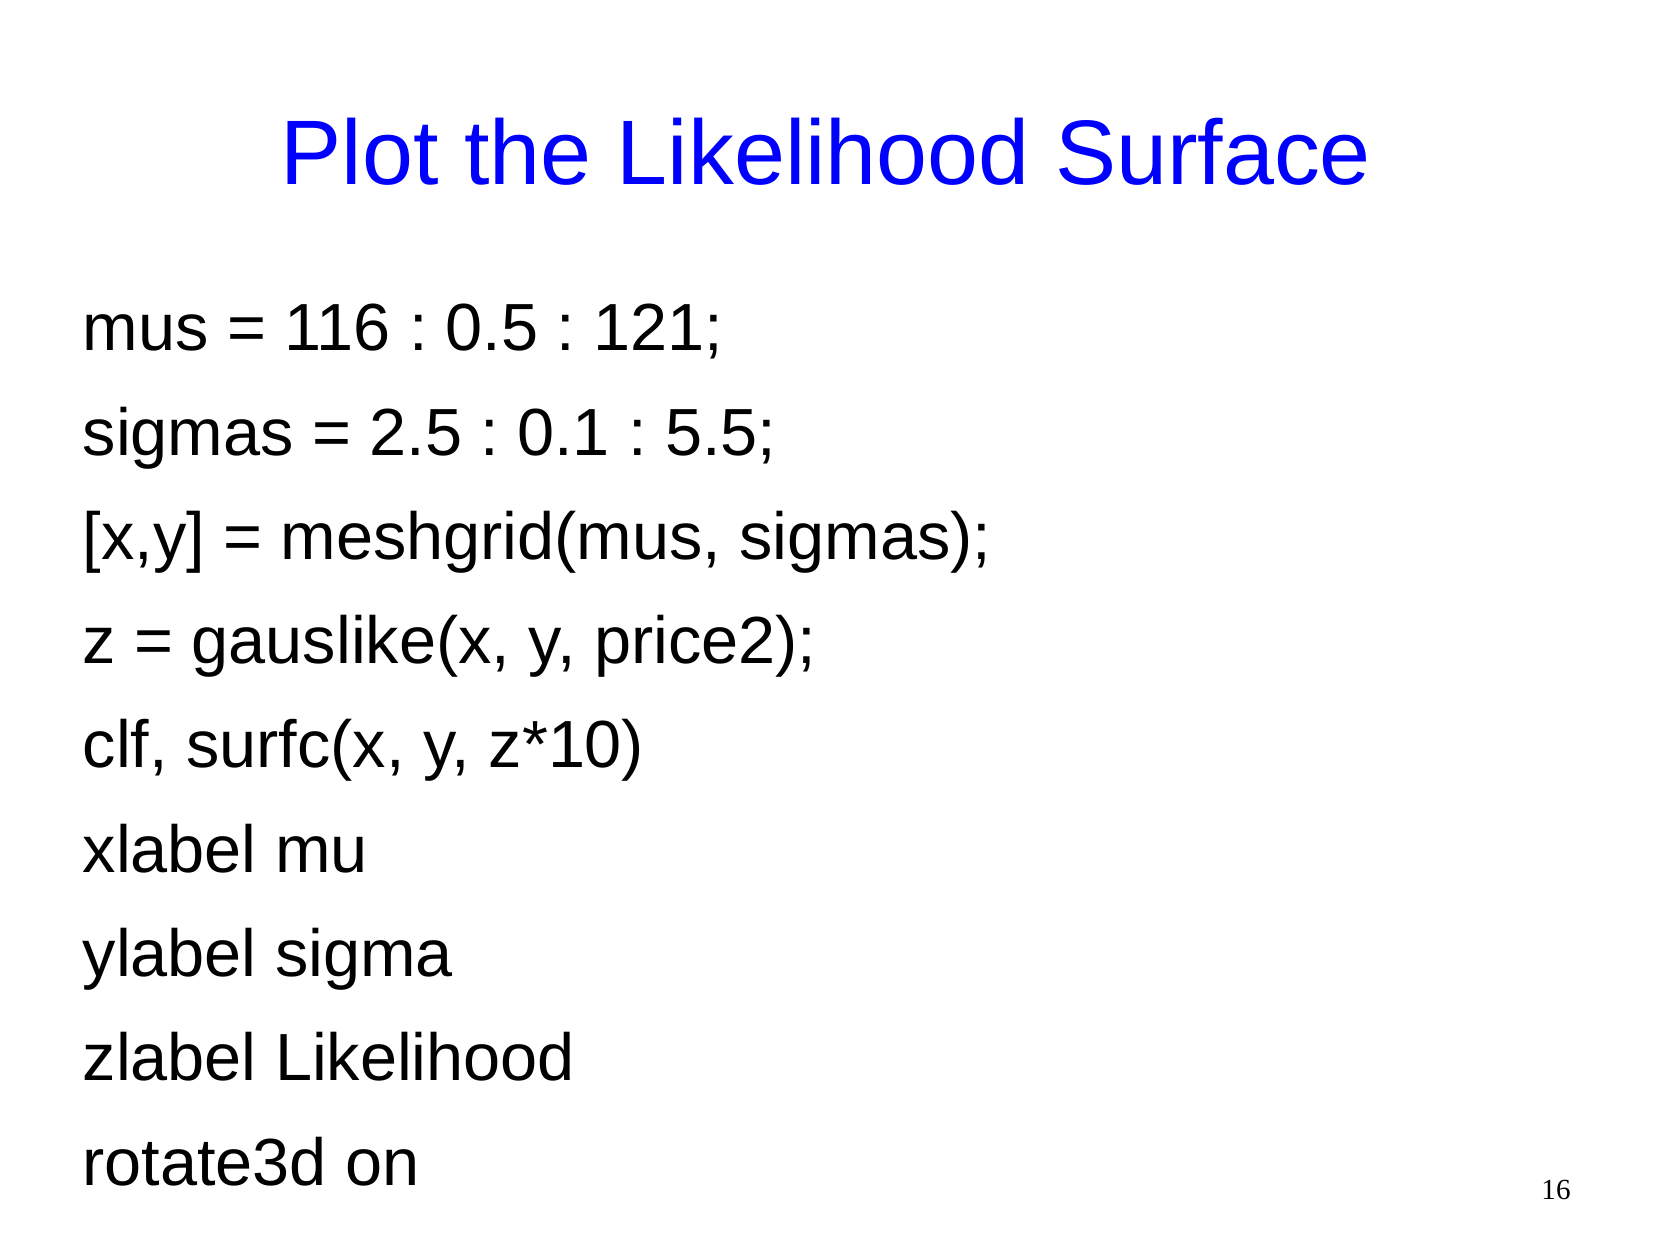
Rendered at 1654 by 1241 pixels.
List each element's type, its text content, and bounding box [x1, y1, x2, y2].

list mus = 116 : 0.5 : 121; sigmas = 2.5 : 0.1 : 5.5; [x,y] = meshgrid(mus, sigmas); z = gauslike(x, y, price2); clf, surfc(x, y, z*10) xlabel mu ylabel sigma zlabel Likelihood rotate3d on [82, 290, 1571, 1200]
title Plot the Likelihood Surface [82, 56, 1571, 250]
